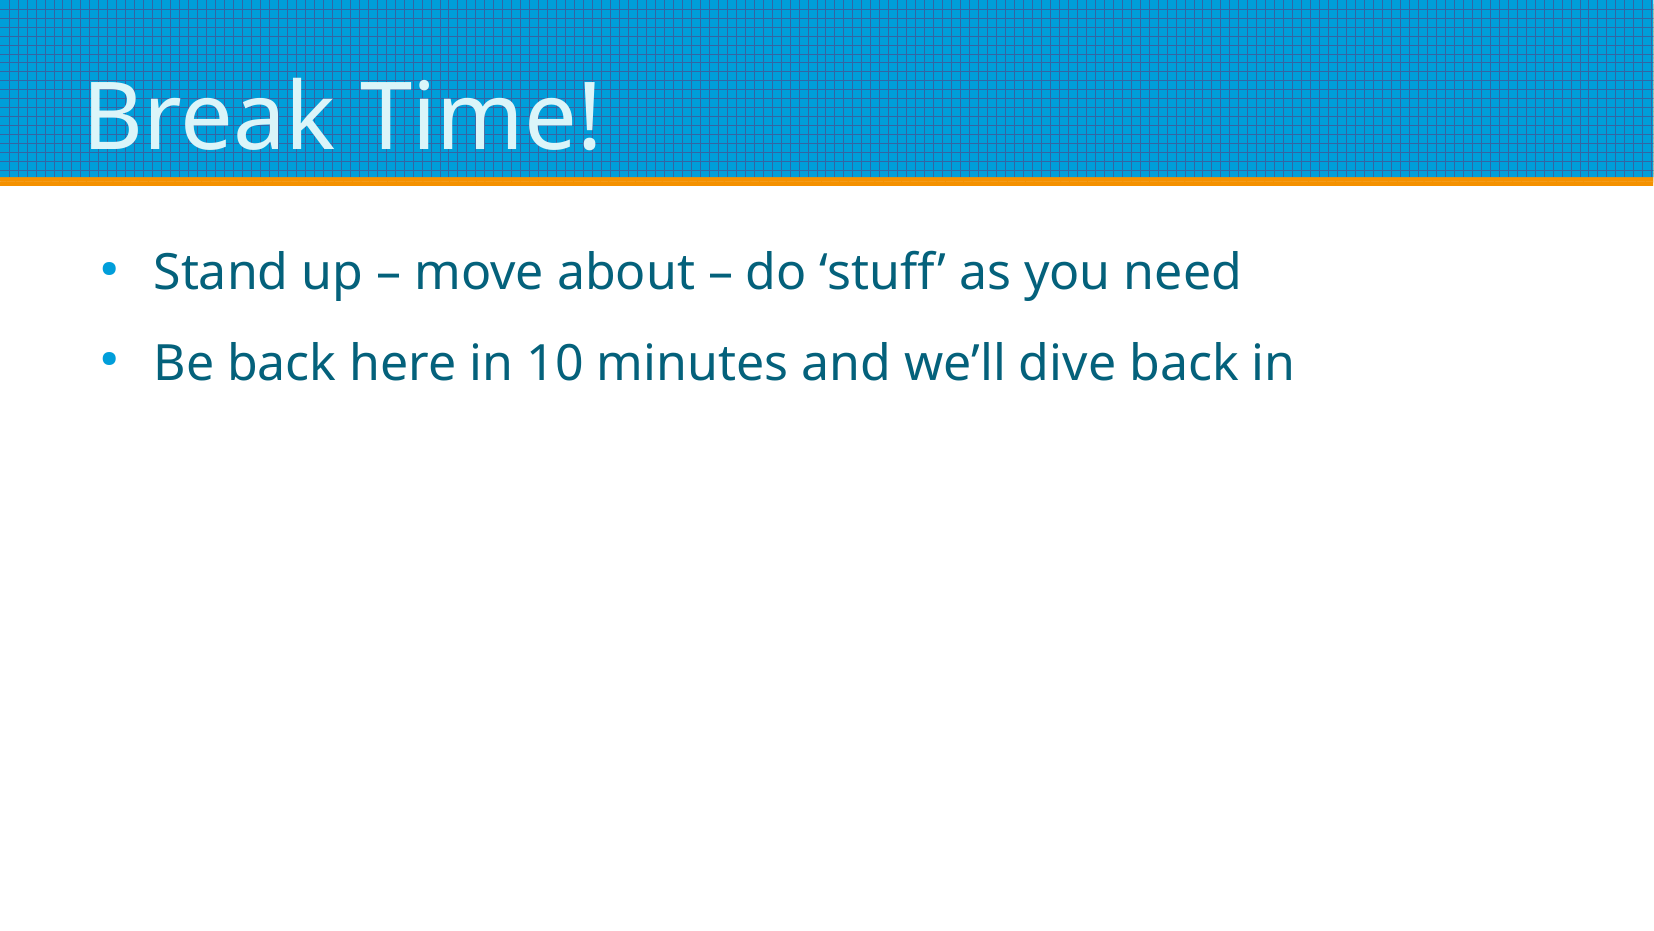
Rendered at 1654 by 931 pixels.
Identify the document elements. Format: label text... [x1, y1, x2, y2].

list Stand up – move about – do ‘stuff’ as you need Be back here in 10 minutes and we’ll dive back in [82, 236, 1571, 813]
title Break Time! [82, 14, 1571, 178]
